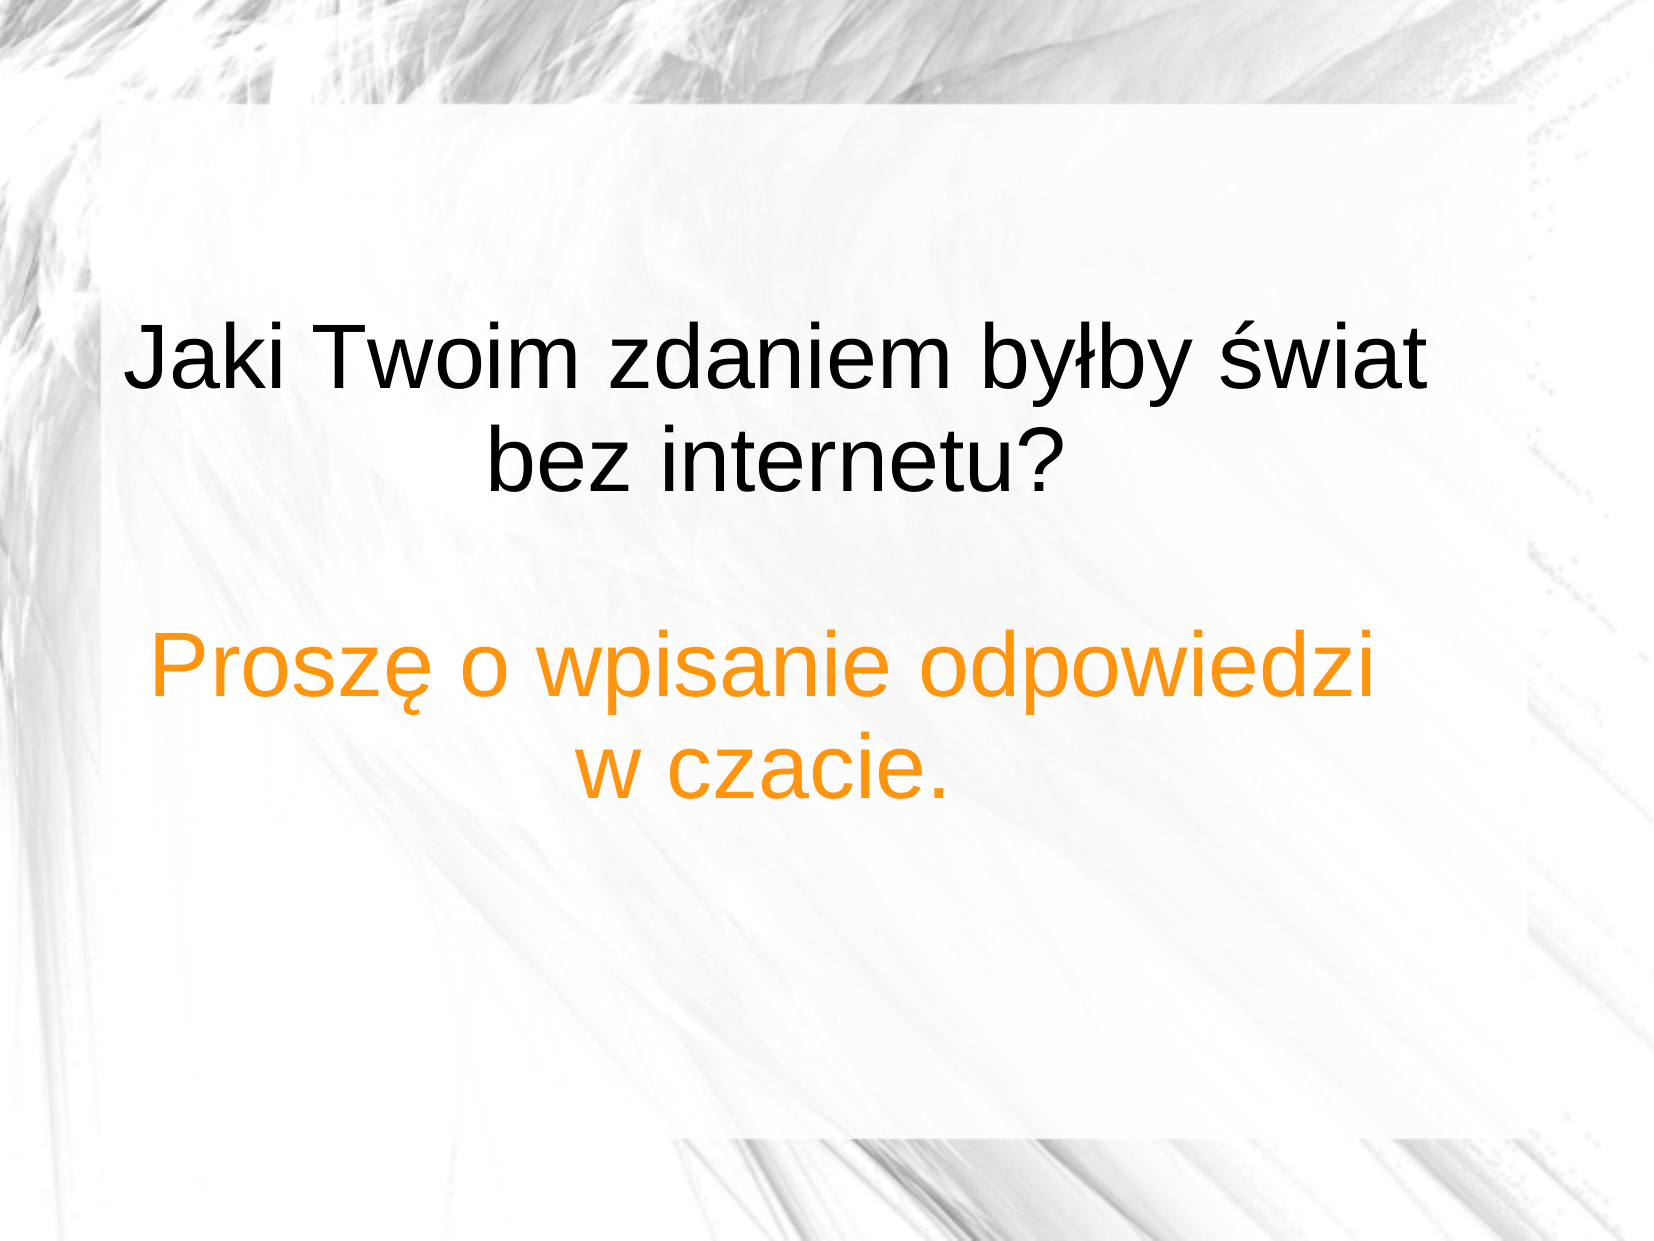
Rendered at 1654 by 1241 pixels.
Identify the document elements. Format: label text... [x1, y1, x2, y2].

title Jaki Twoim zdaniem byłby świat bez internetu? Proszę o wpisanie odpowiedzi w czacie. [82, 0, 1471, 1024]
picture [0, 0, 1654, 1241]
